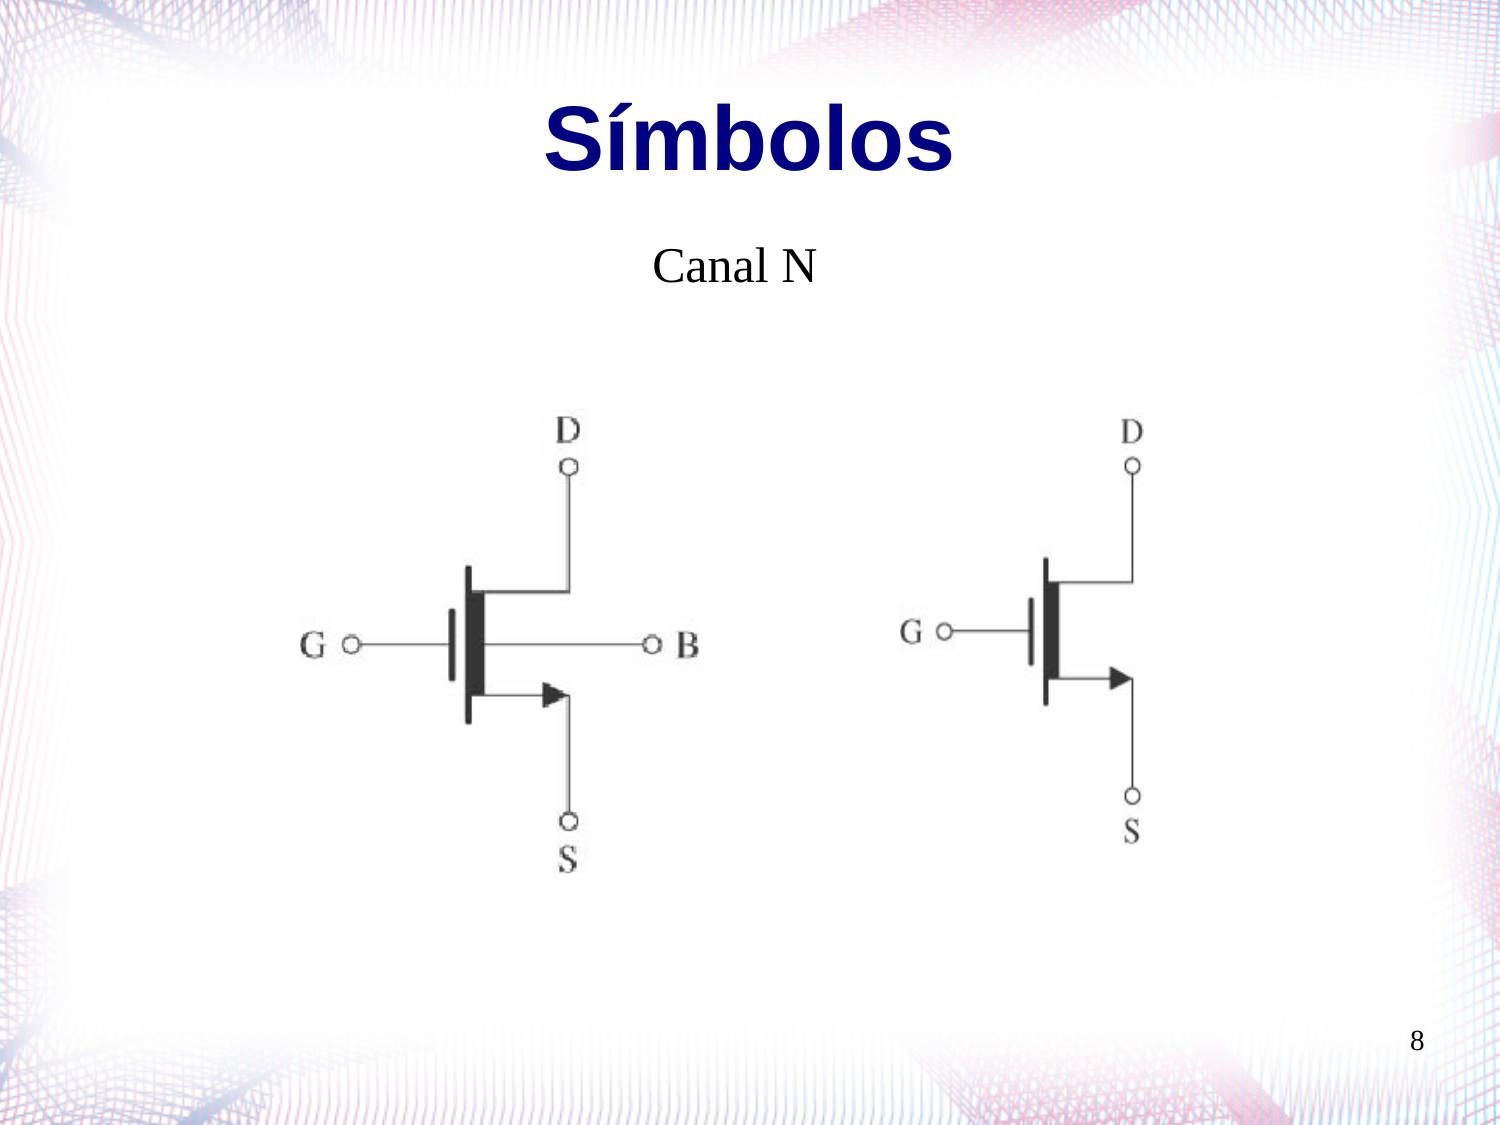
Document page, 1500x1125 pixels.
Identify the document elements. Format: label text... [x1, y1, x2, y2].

picture [0, 0, 1500, 1125]
title Símbolos [75, 52, 1425, 226]
text_box Canal N [637, 224, 833, 300]
